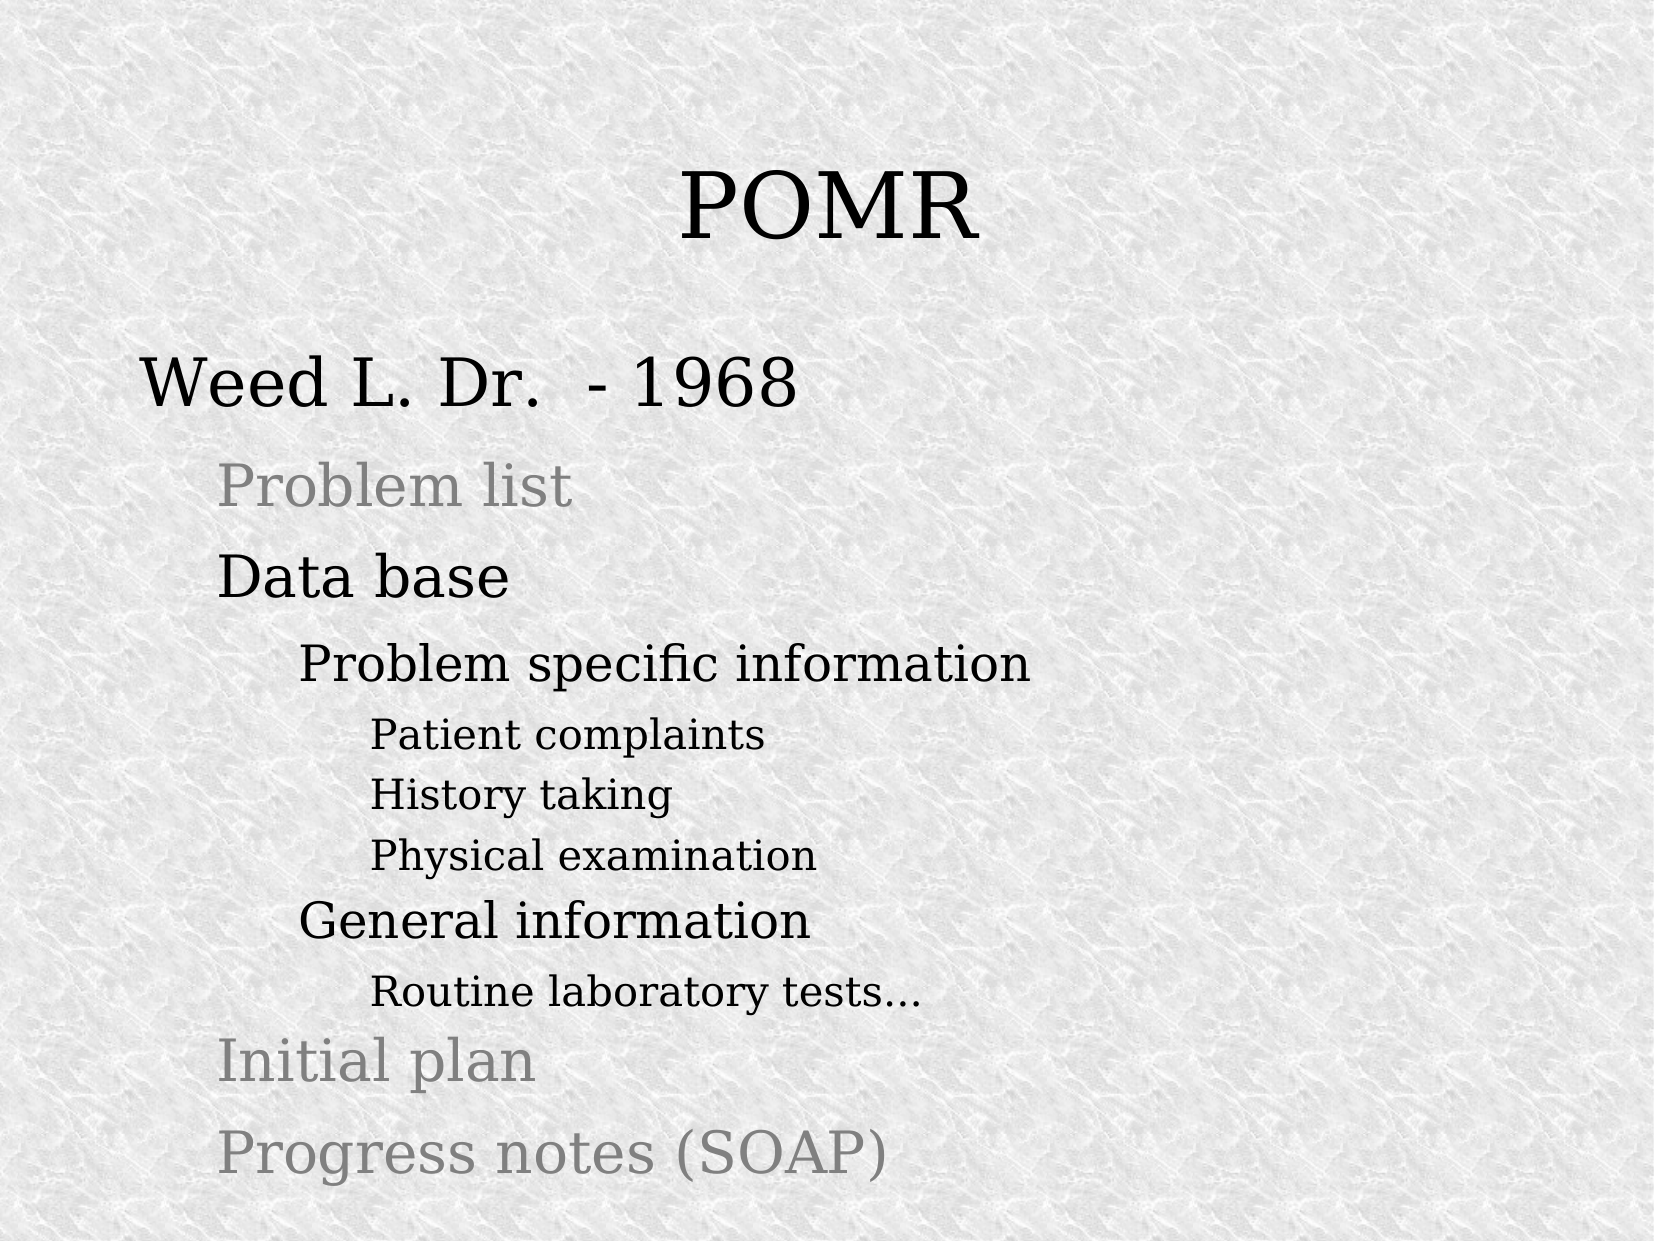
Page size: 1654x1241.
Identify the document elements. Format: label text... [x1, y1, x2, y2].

picture [0, 0, 1654, 1241]
list Weed L. Dr. - 1968 Problem list Data base Problem specific information Patient complaints History taking Physical examination General information Routine laboratory tests... Initial plan Progress notes (SOAP) [121, 344, 1534, 1188]
title POMR [121, 102, 1534, 311]
